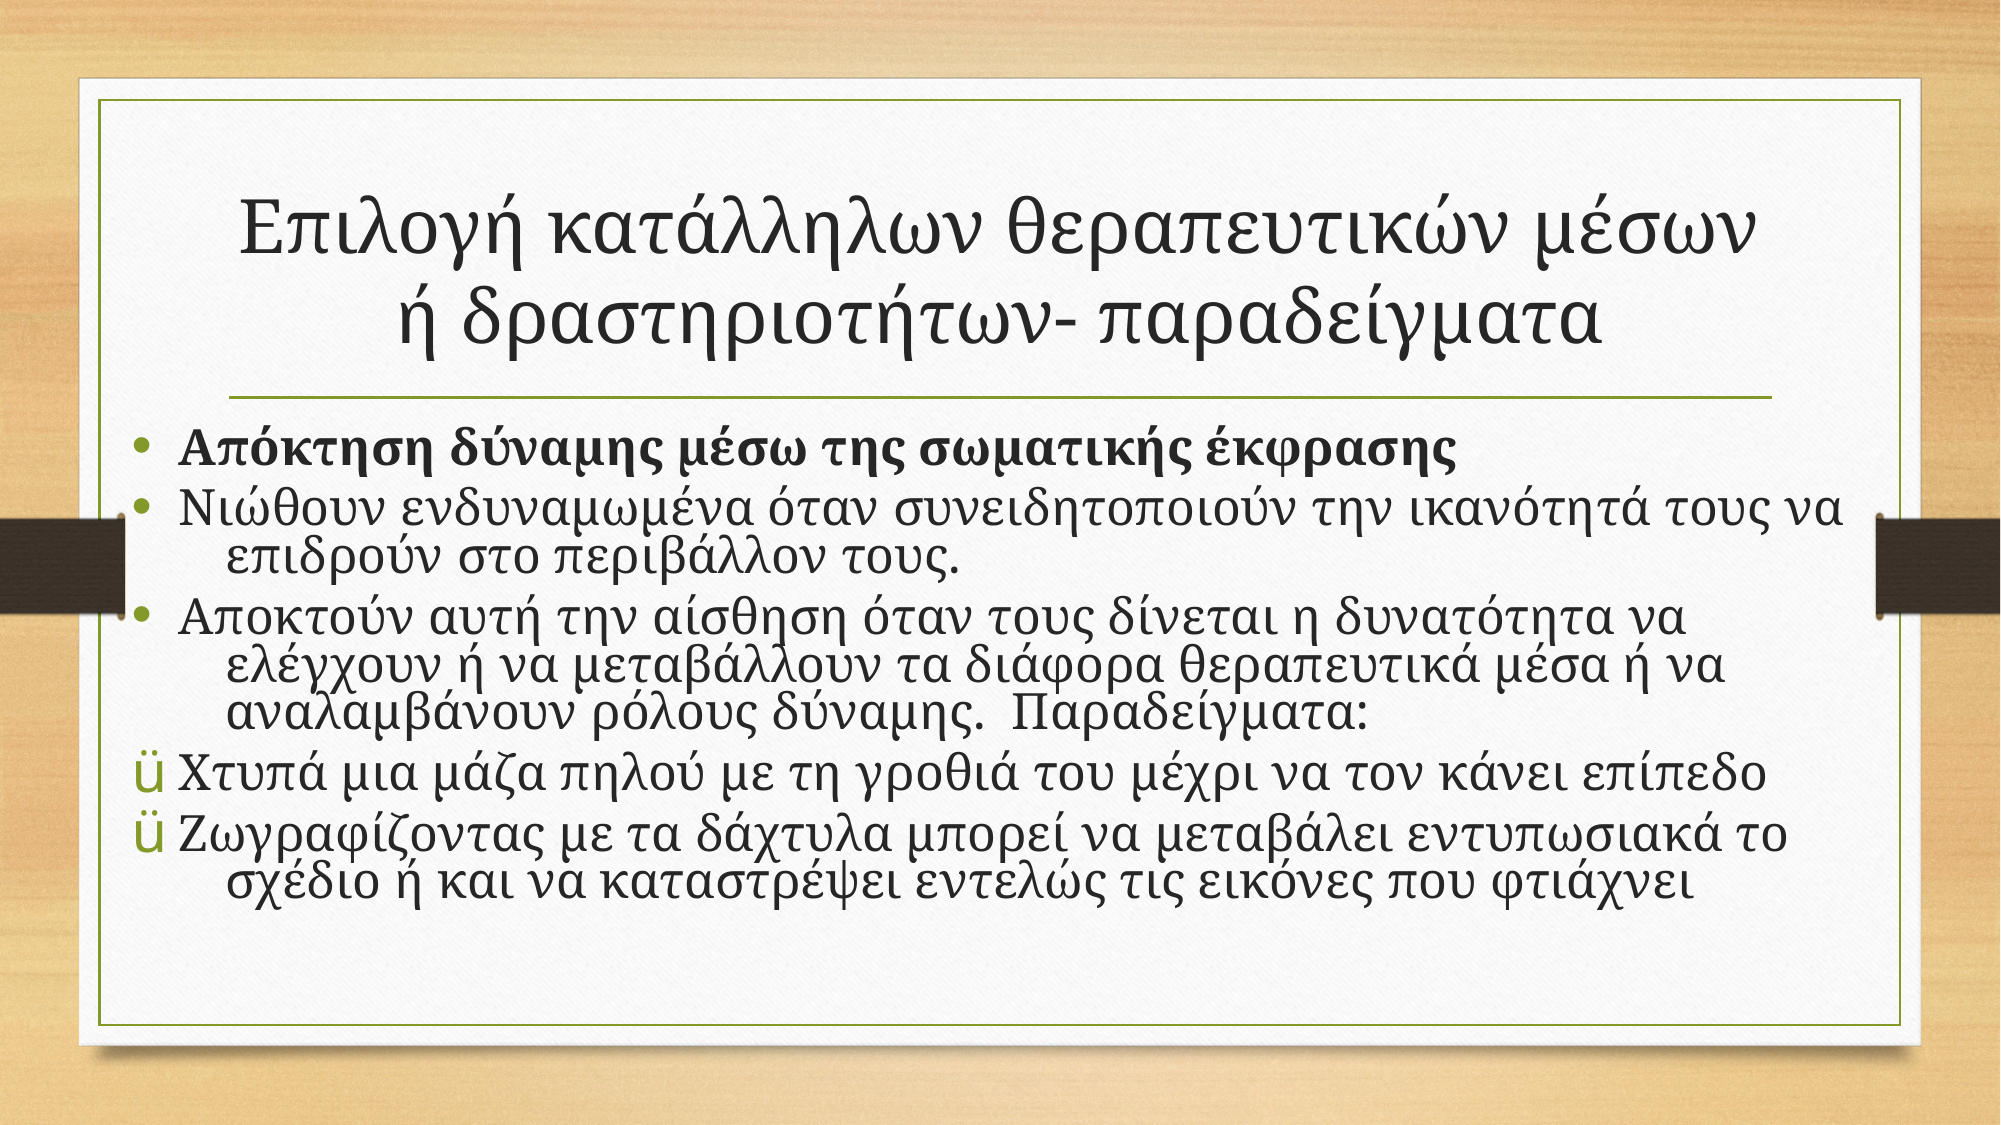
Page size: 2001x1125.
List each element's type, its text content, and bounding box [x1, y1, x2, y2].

list Απόκτηση δύναμης μέσω της σωματικής έκφρασης Νιώθουν ενδυναμωμένα όταν συνειδητοποιούν την ικανότητά τους να επιδρούν στο περιβάλλον τους. Αποκτούν αυτή την αίσθηση όταν τους δίνεται η δυνατότητα να ελέγχουν ή να μεταβάλλουν τα διάφορα θεραπευτικά μέσα ή να αναλαμβάνουν ρόλους δύναμης. Παραδείγματα: Χτυπά μια μάζα πηλού με τη γροθιά του μέχρι να τον κάνει επίπεδο Ζωγραφίζοντας με τα δάχτυλα μπορεί να μεταβάλει εντυπωσιακά το σχέδιο ή και να καταστρέψει εντελώς τις εικόνες που φτιάχνει [116, 419, 1904, 1021]
title Επιλογή κατάλληλων θεραπευτικών μέσων ή δραστηριοτήτων- παραδείγματα [212, 161, 1788, 376]
